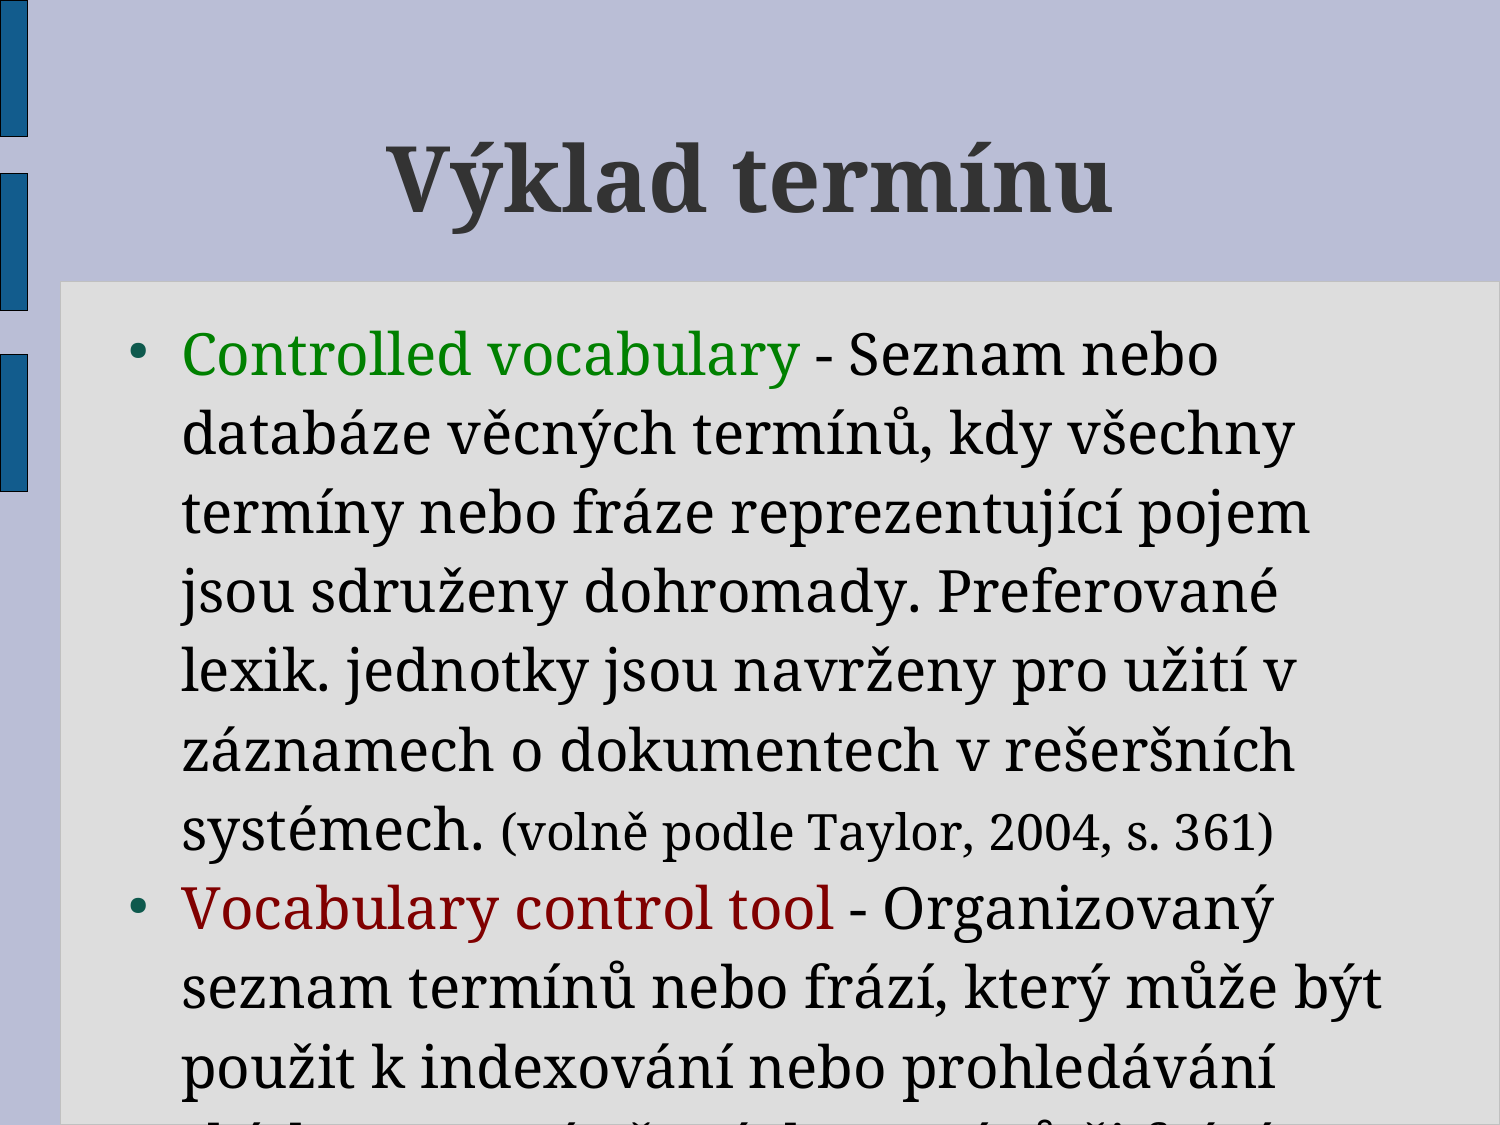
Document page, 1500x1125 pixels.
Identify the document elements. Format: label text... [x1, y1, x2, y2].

title Výklad termínu [110, 90, 1392, 264]
list Controlled vocabulary - Seznam nebo databáze věcných termínů, kdy všechny termíny nebo fráze reprezentující pojem jsou sdruženy dohromady. Preferované lexik. jednotky jsou navrženy pro užití v záznamech o dokumentech v rešeršních systémech. (volně podle Taylor, 2004, s. 361) Vocabulary control tool - Organizovaný seznam termínů nebo frází, který může být použit k indexování nebo prohledávání sbírky pomocí věcných termínů či frází. (Chowdhury, 2007, s. XVIII) [110, 312, 1392, 1087]
